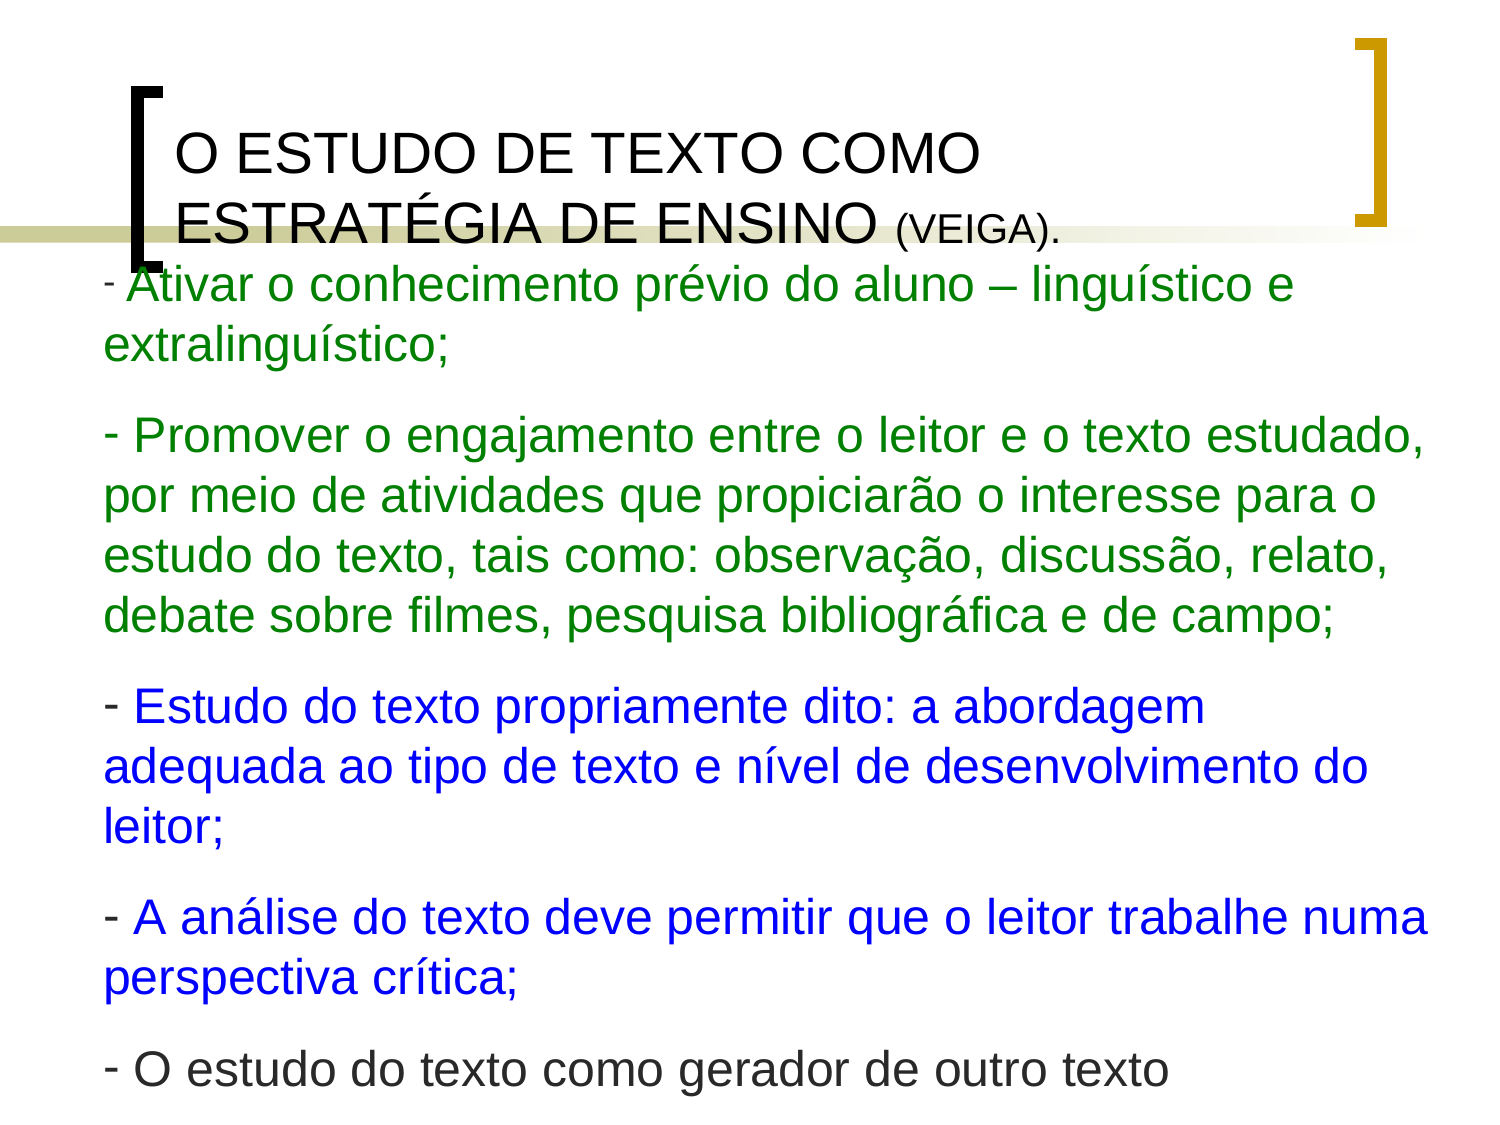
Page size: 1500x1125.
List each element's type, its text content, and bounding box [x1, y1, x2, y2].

text_box Ativar o conhecimento prévio do aluno – linguístico e extralinguístico; Promover o engajamento entre o leitor e o texto estudado, por meio de atividades que propiciarão o interesse para o estudo do texto, tais como: observação, discussão, relato, debate sobre filmes, pesquisa bibliográfica e de campo; Estudo do texto propriamente dito: a abordagem adequada ao tipo de texto e nível de desenvolvimento do leitor; A análise do texto deve permitir que o leitor trabalhe numa perspectiva crítica; O estudo do texto como gerador de outro texto [88, 243, 1447, 1125]
text_box O ESTUDO DE TEXTO COMO ESTRATÉGIA DE ENSINO (VEIGA). [159, 31, 1334, 243]
